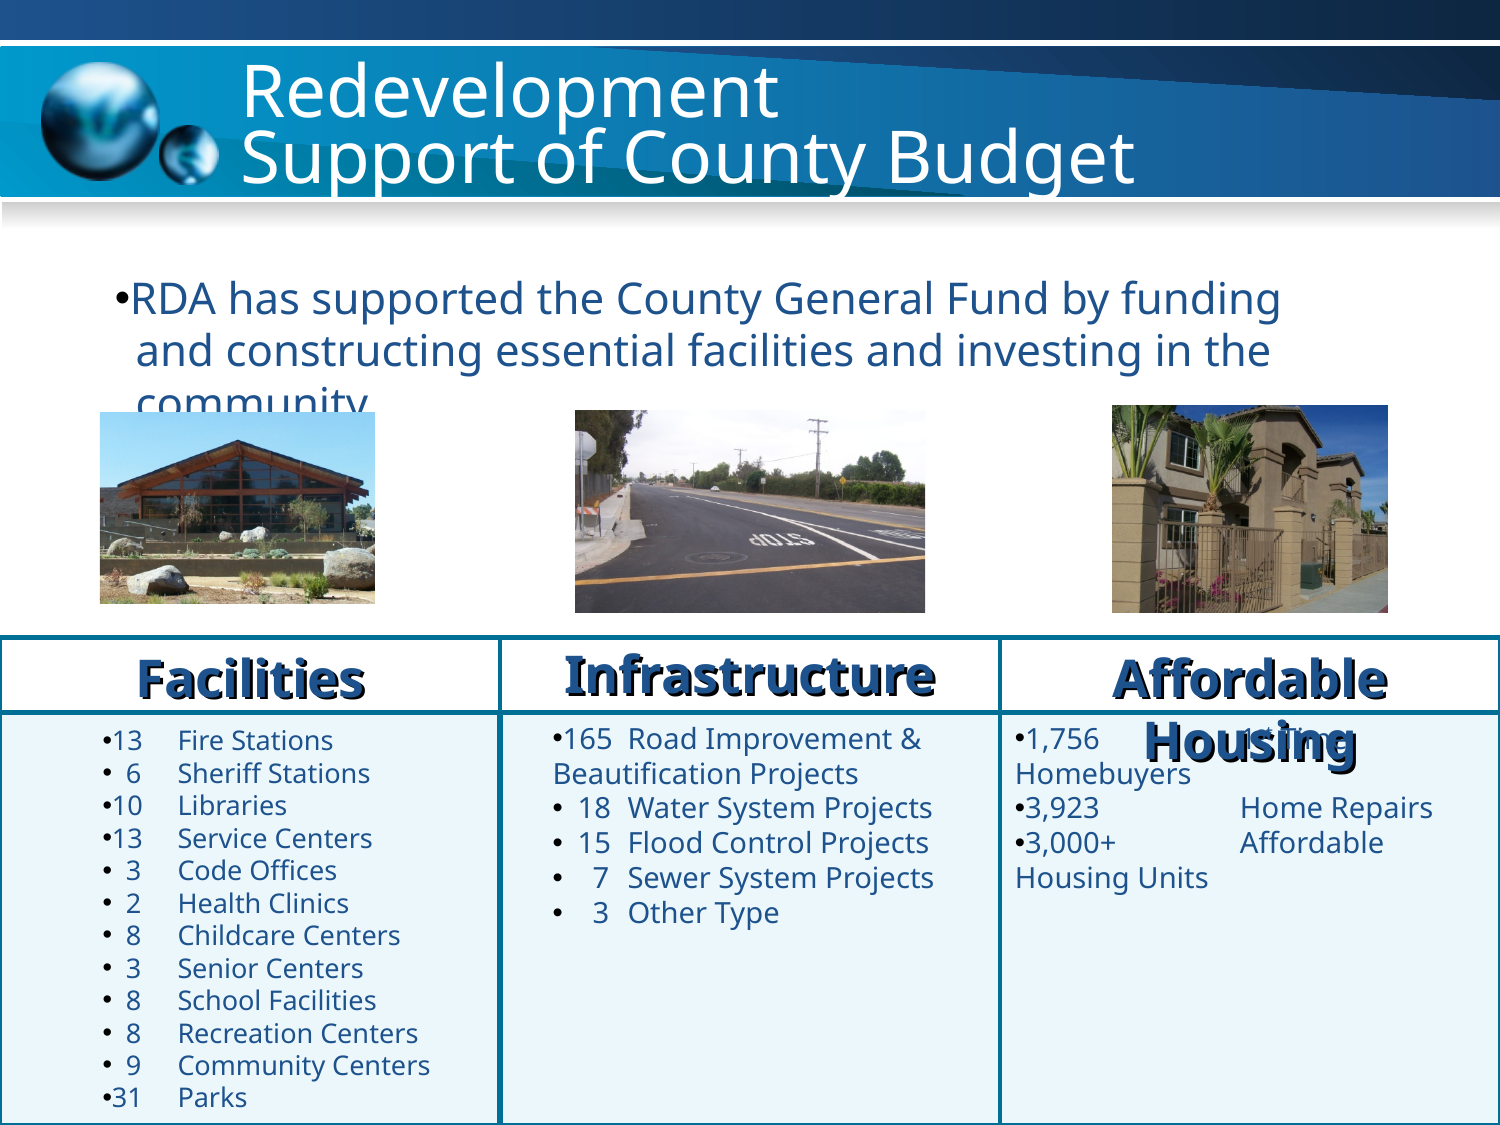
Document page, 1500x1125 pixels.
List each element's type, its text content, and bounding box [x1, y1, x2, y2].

picture [99, 412, 376, 604]
picture [1112, 405, 1388, 613]
text_box [0, 712, 1500, 1125]
text_box Affordable Housing [1000, 637, 1500, 712]
text_box Facilities [0, 637, 500, 715]
text_box RDA has supported the County General Fund by funding and constructing essential facilities and investing in the community. [100, 263, 1325, 488]
title Redevelopment Support of County Budget [225, 57, 1500, 201]
picture [575, 410, 926, 613]
text_box 13 Fire Stations 6 Sheriff Stations 10 Libraries 13 Service Centers 3 Code Offices 2 Health Clinics 8 Childcare Centers 3 Senior Centers 8 School Facilities 8 Recreation Centers 9 Community Centers 31 Parks [87, 716, 563, 1121]
text_box 1,756 1st Time Homebuyers 3,923 Home Repairs 3,000+ Affordable Housing Units [1038, 712, 1500, 902]
text_box Infrastructure [500, 634, 1000, 712]
text_box 165 Road Improvement & Beautification Projects 18 Water System Projects 15 Flood Control Projects 7 Sewer System Projects 3 Other Type [537, 712, 1038, 937]
